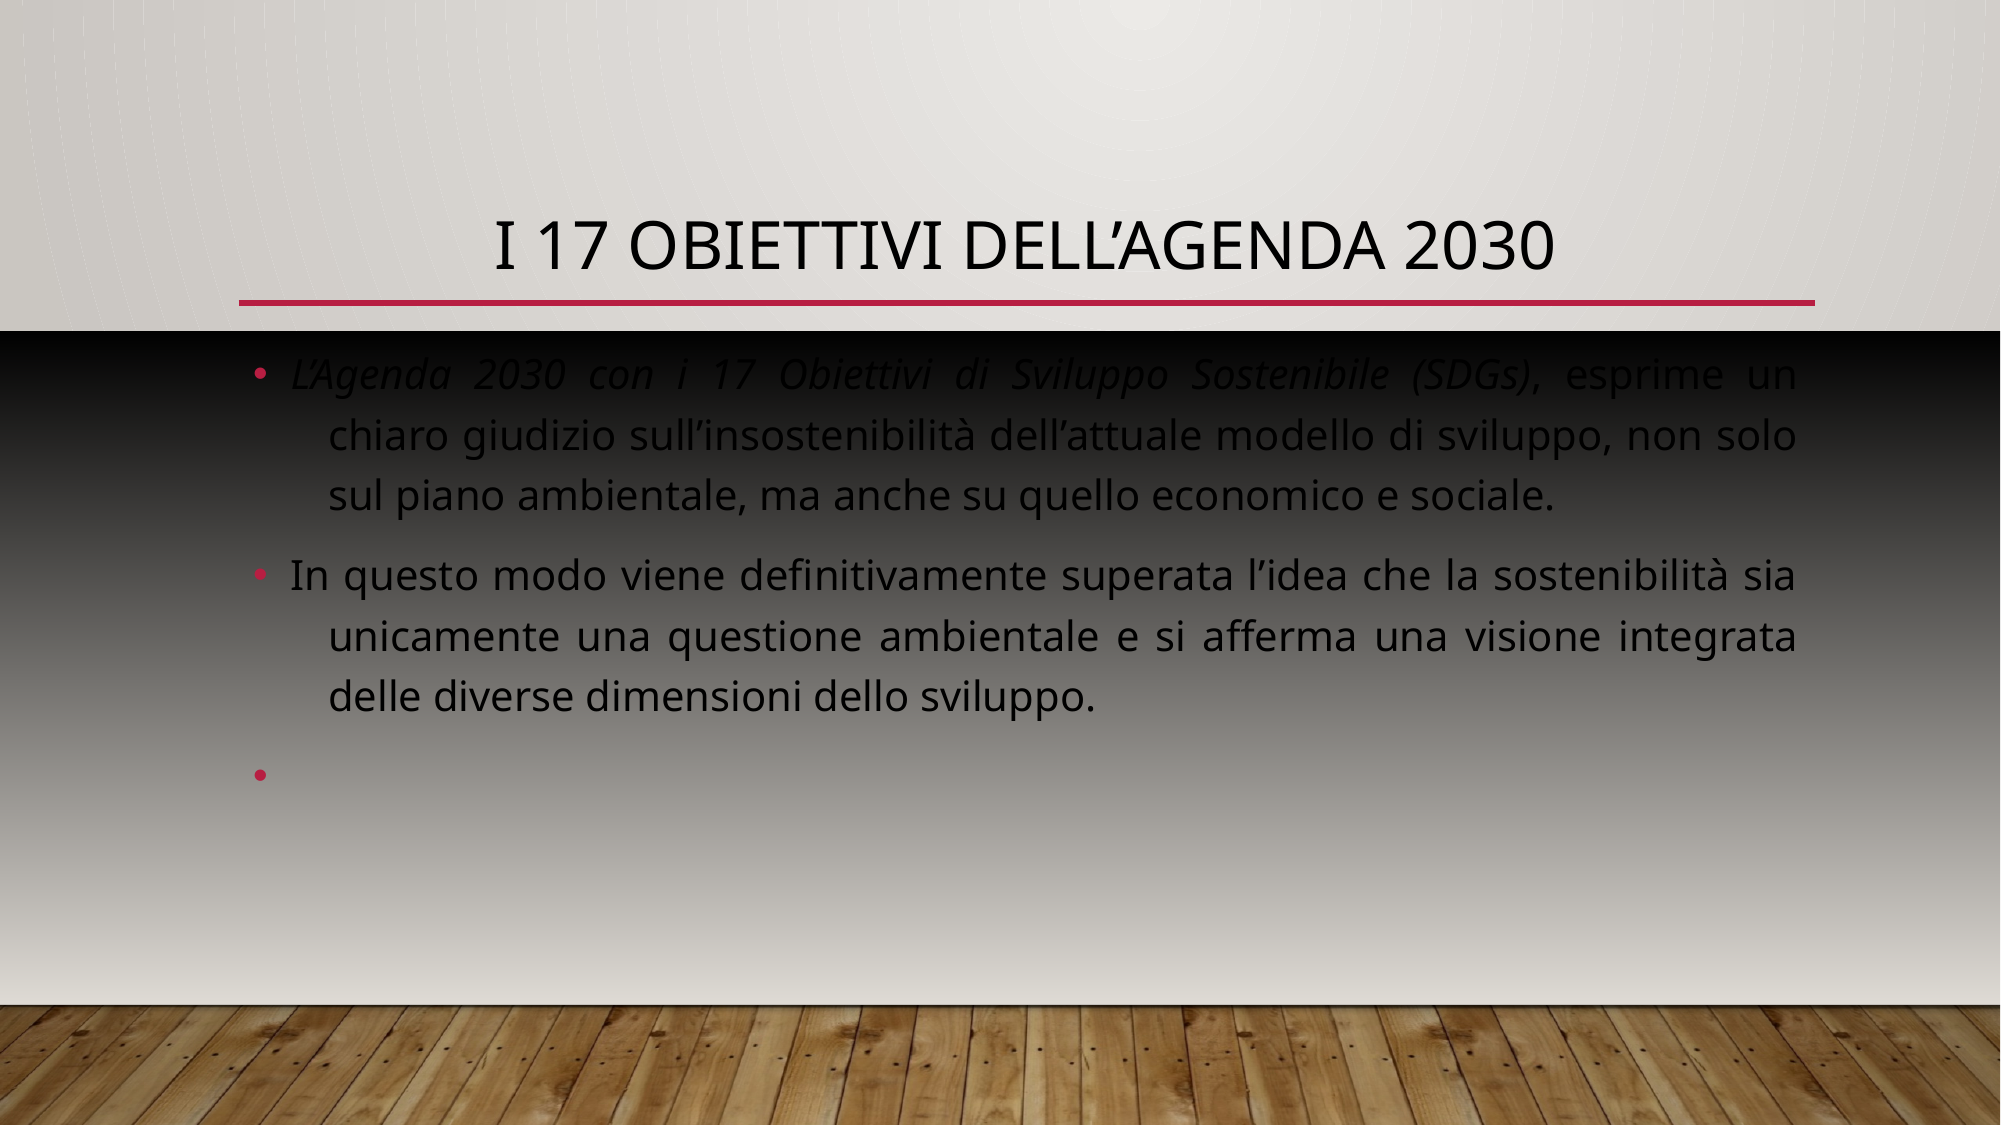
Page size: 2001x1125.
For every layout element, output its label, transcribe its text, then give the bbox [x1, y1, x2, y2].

list L’Agenda 2030 con i 17 Obiettivi di Sviluppo Sostenibile (SDGs), esprime un chiaro giudizio sull’insostenibilità dell’attuale modello di sviluppo, non solo sul piano ambientale, ma anche su quello economico e sociale. In questo modo viene definitivamente superata l’idea che la sostenibilità sia unicamente una questione ambientale e si afferma una visione integrata delle diverse dimensioni dello sviluppo. [238, 330, 1814, 897]
title I 17 obiettivi dell’agenda 2030 [238, 131, 1814, 305]
